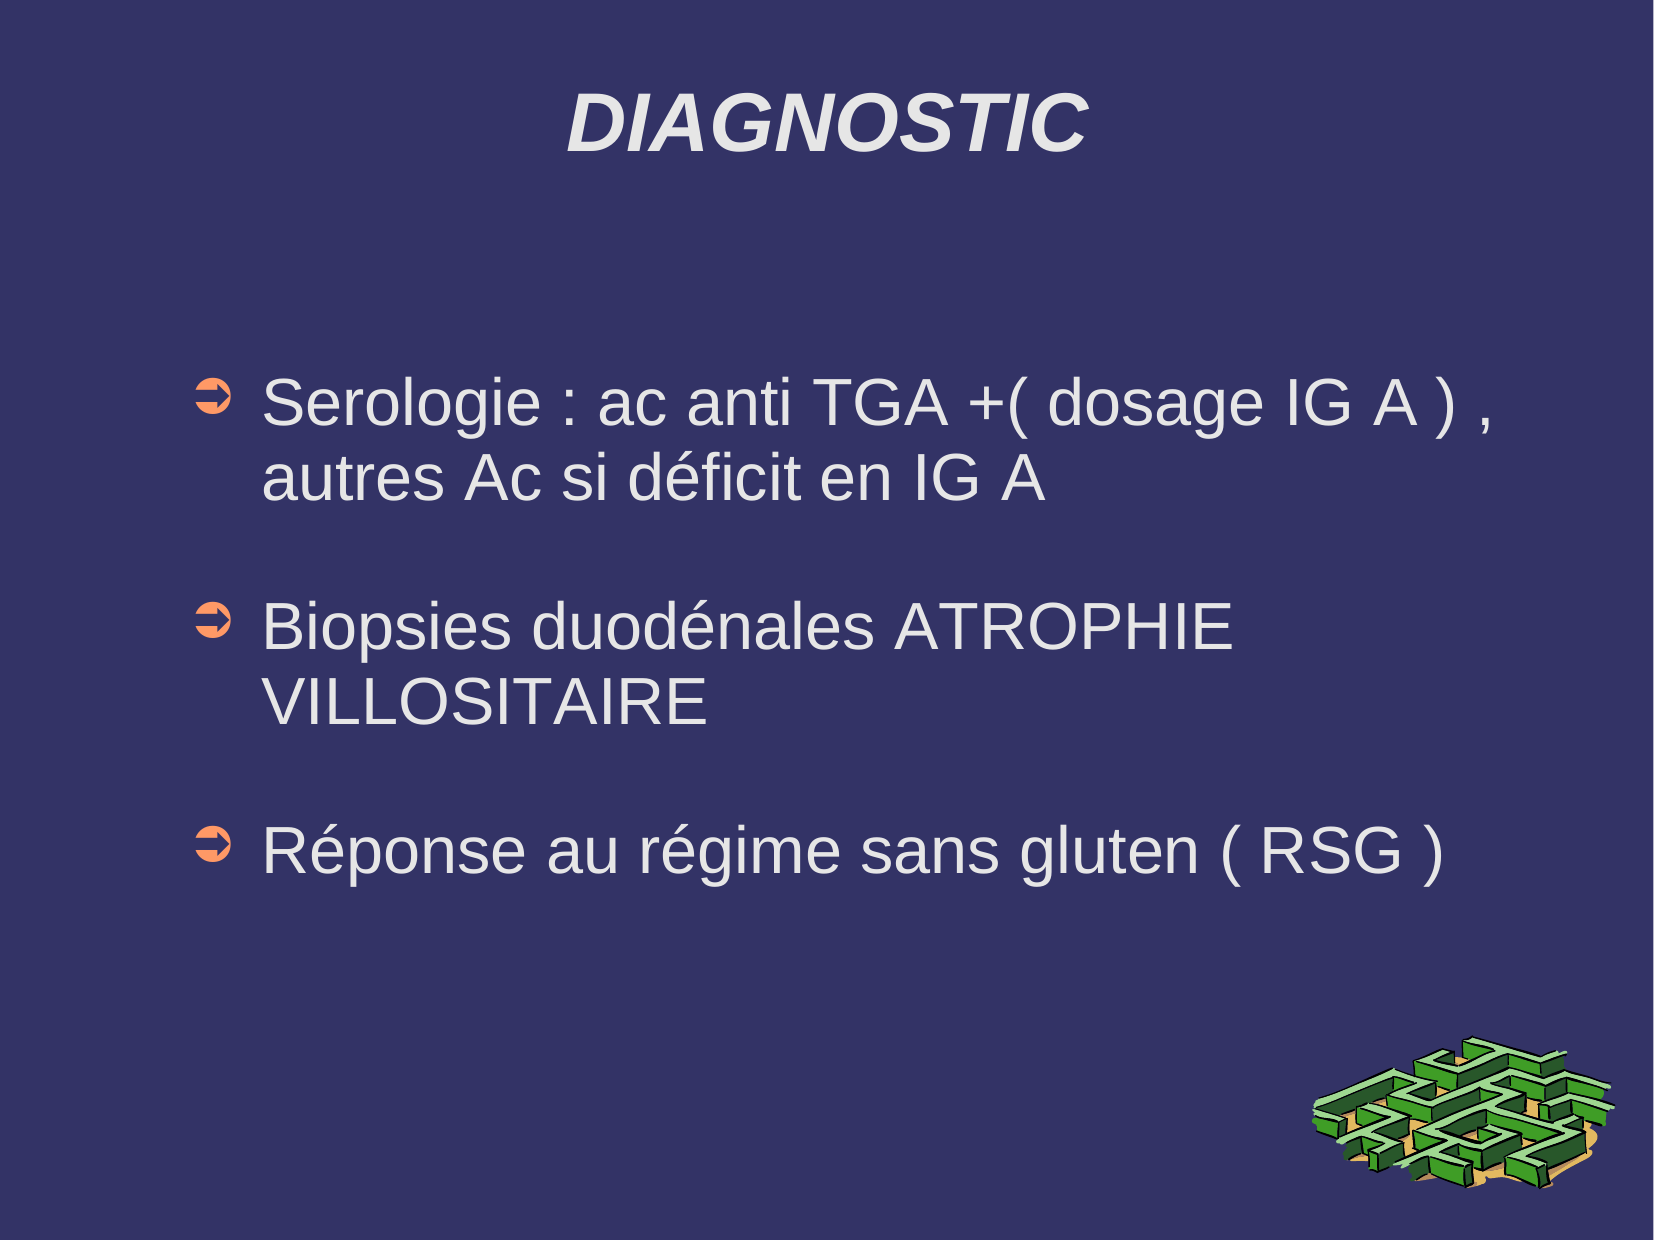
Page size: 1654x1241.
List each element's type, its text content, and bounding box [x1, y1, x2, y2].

title DIAGNOSTIC [121, 19, 1534, 227]
list Serologie : ac anti TGA +( dosage IG A ) , autres Ac si déficit en IG A Biopsies duodénales ATROPHIE VILLOSITAIRE Réponse au régime sans gluten ( RSG ) [178, 364, 1570, 1147]
